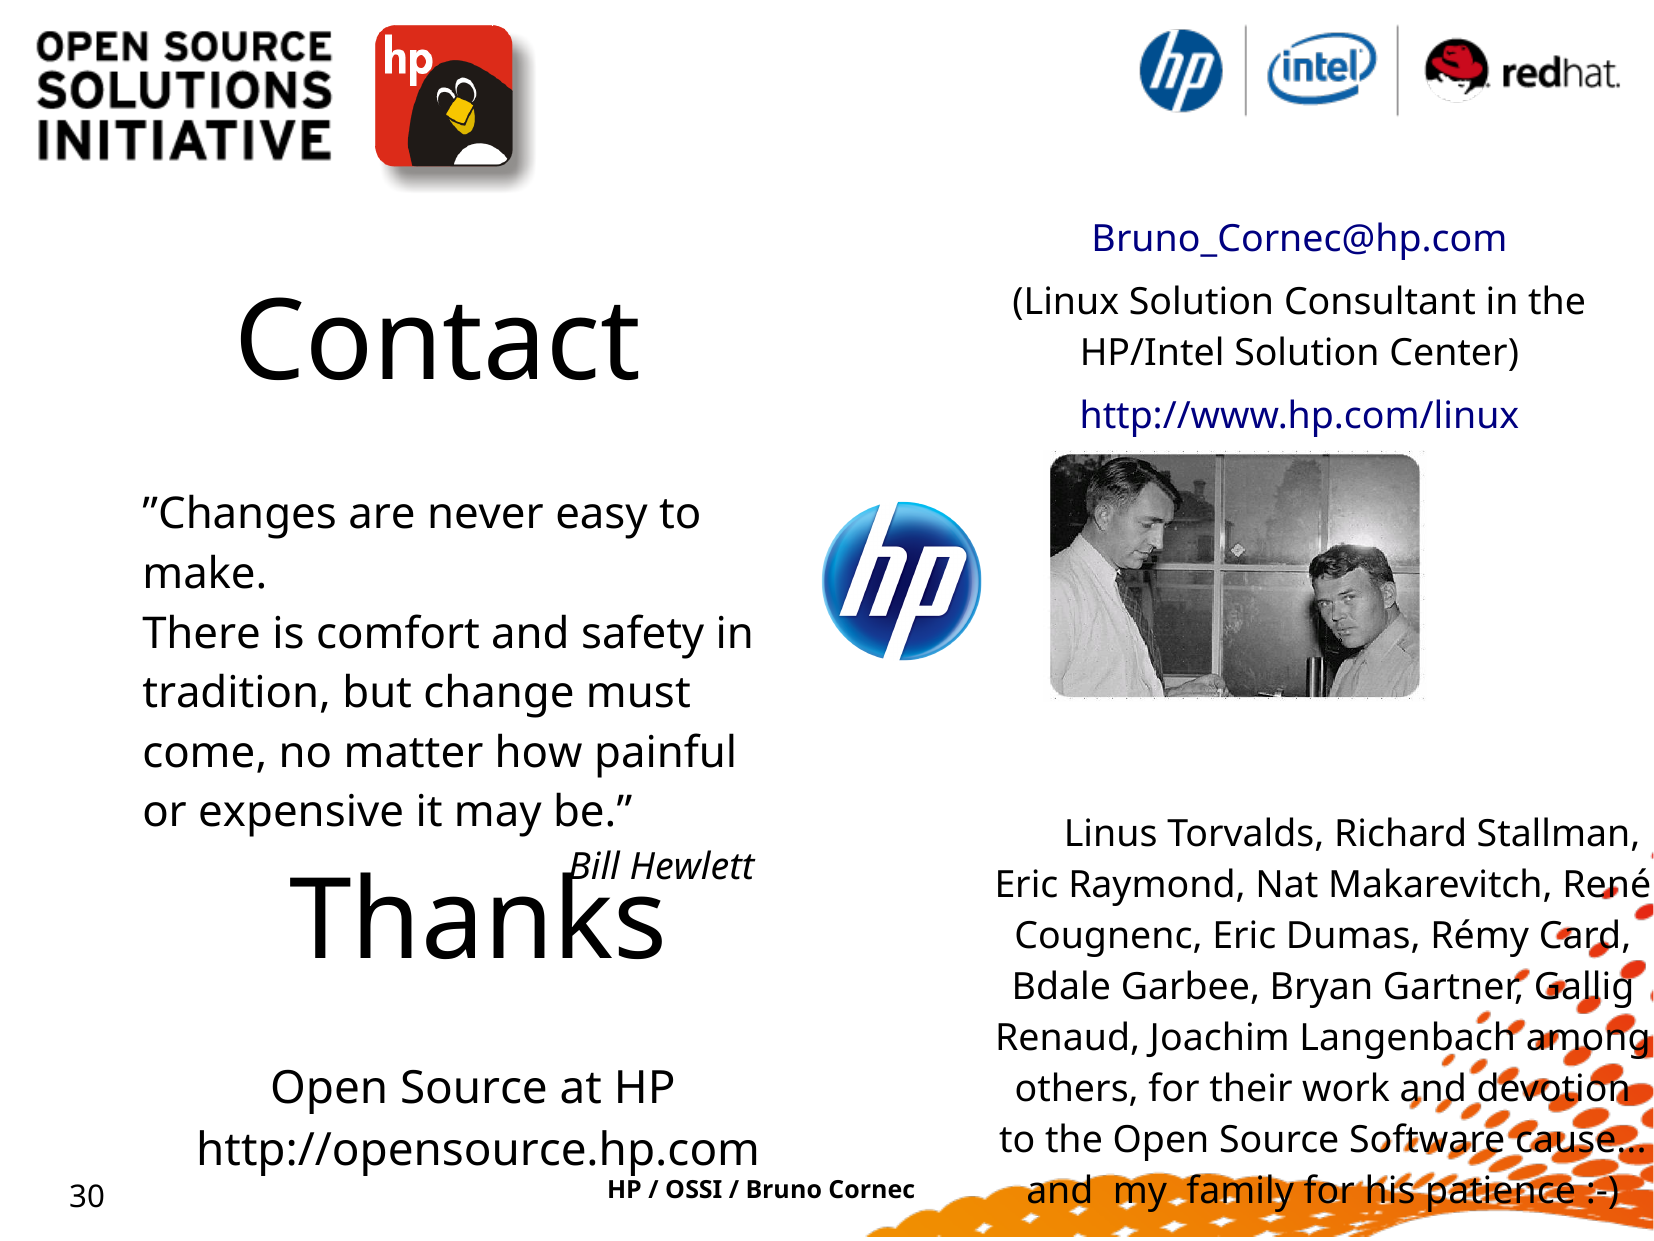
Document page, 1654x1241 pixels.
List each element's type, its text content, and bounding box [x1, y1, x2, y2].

text_box ”Changes are never easy to make. There is comfort and safety in tradition, but change must come, no matter how painful or expensive it may be.” Bill Hewlett [65, 482, 783, 856]
picture [1043, 450, 1427, 702]
picture [1153, 1189, 1160, 1199]
picture [1204, 1193, 1214, 1201]
picture [1075, 1189, 1087, 1201]
picture [1431, 1189, 1443, 1201]
list Bruno_Cornec@hp.com (Linux Solution Consultant in the HP/Intel Solution Center) http://www.hp.com/linux Linus Torvalds, Richard Stallman, Eric Raymond, Nat Makarevitch, René Cougnenc, Eric Dumas, Rémy Card, Bdale Garbee, Bryan Gartner, Gallig Renaud, Joachim Langenbach among others, for their work and devotion to the Open Source Software cause... and my family for his patience :-) [862, 211, 1654, 1189]
picture [1453, 1193, 1463, 1201]
text_box Thanks Open Source at HP http://opensource.hp.com [196, 838, 694, 1128]
text_box Contact [234, 259, 655, 399]
picture [1280, 1189, 1287, 1199]
picture [0, 0, 1654, 1237]
picture [1321, 1189, 1333, 1201]
picture [1031, 1193, 1041, 1201]
